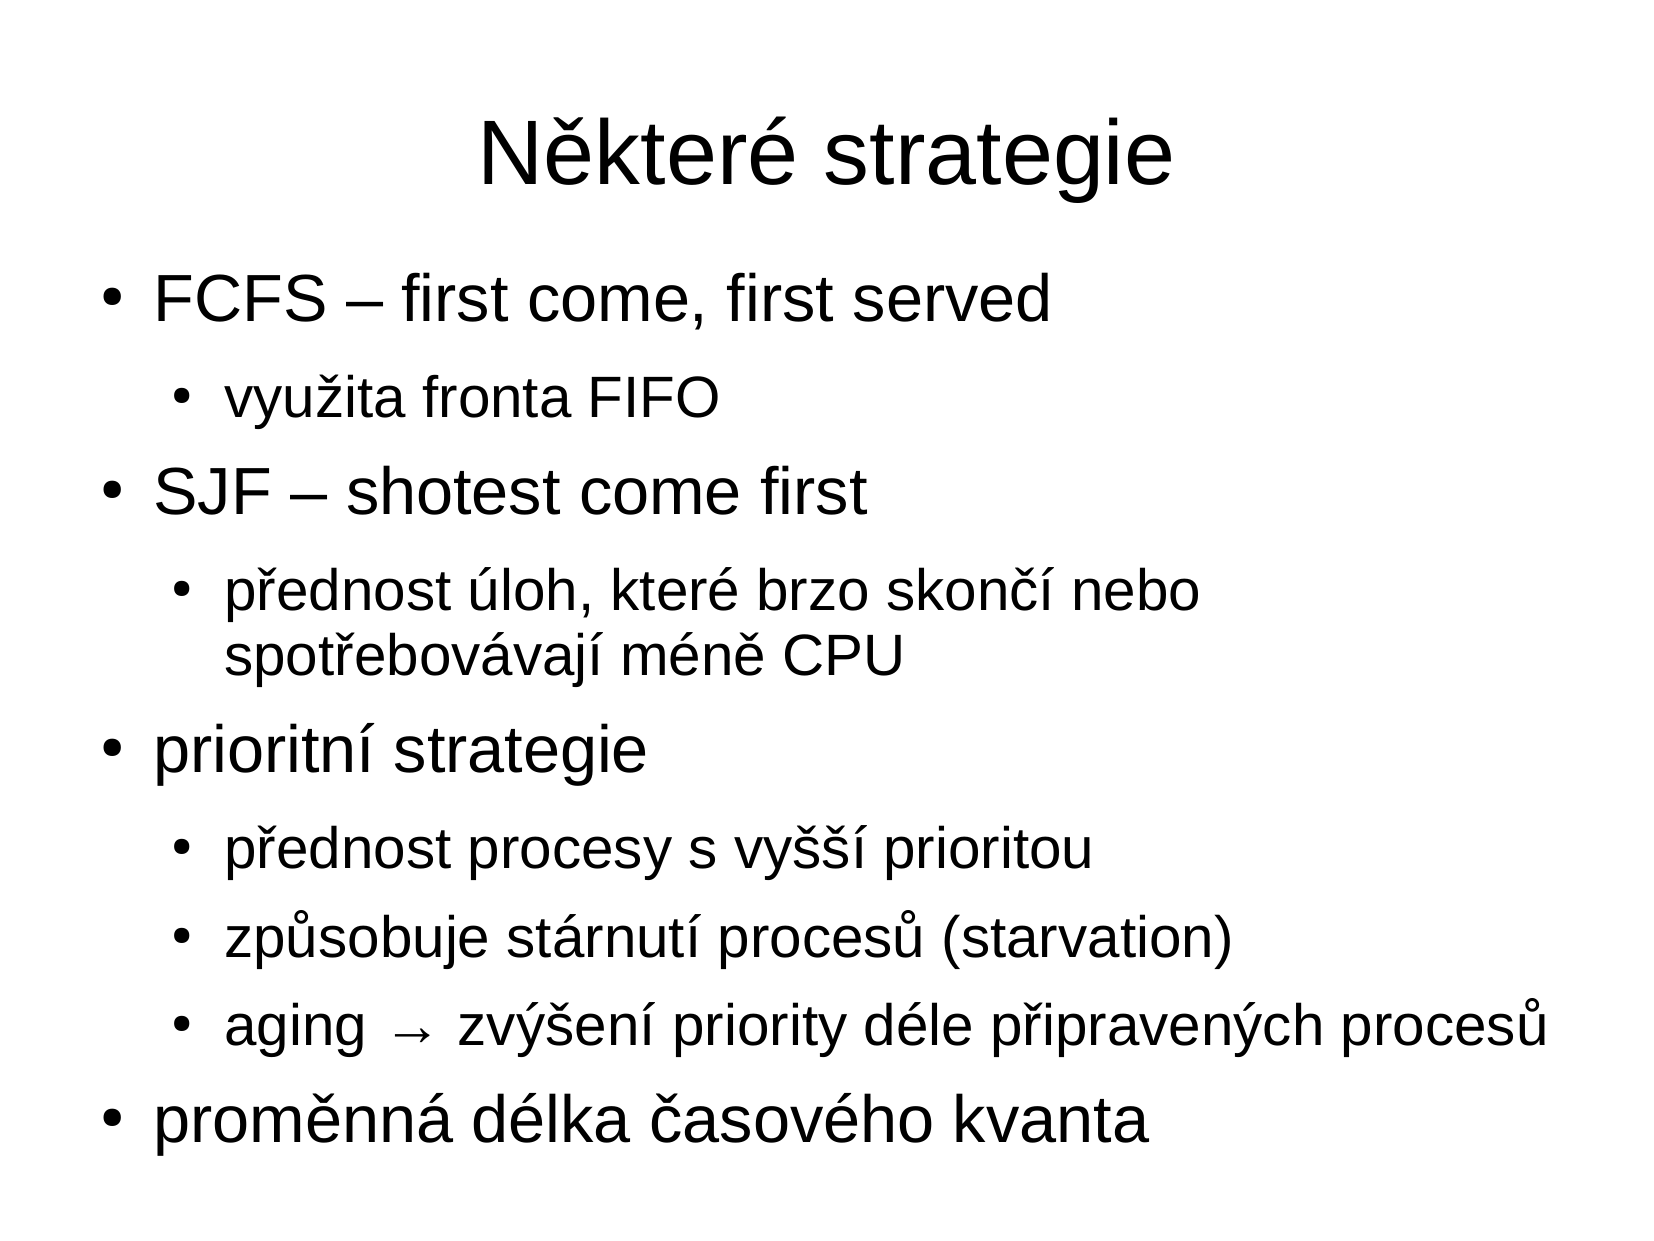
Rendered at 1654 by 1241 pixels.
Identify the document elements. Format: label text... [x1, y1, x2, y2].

list FCFS – first come, first served využita fronta FIFO SJF – shotest come first přednost úloh, které brzo skončí nebo spotřebovávají méně CPU prioritní strategie přednost procesy s vyšší prioritou způsobuje stárnutí procesů (starvation) aging → zvýšení priority déle připravených procesů proměnná délka časového kvanta [82, 260, 1571, 1157]
title Některé strategie [82, 56, 1571, 250]
